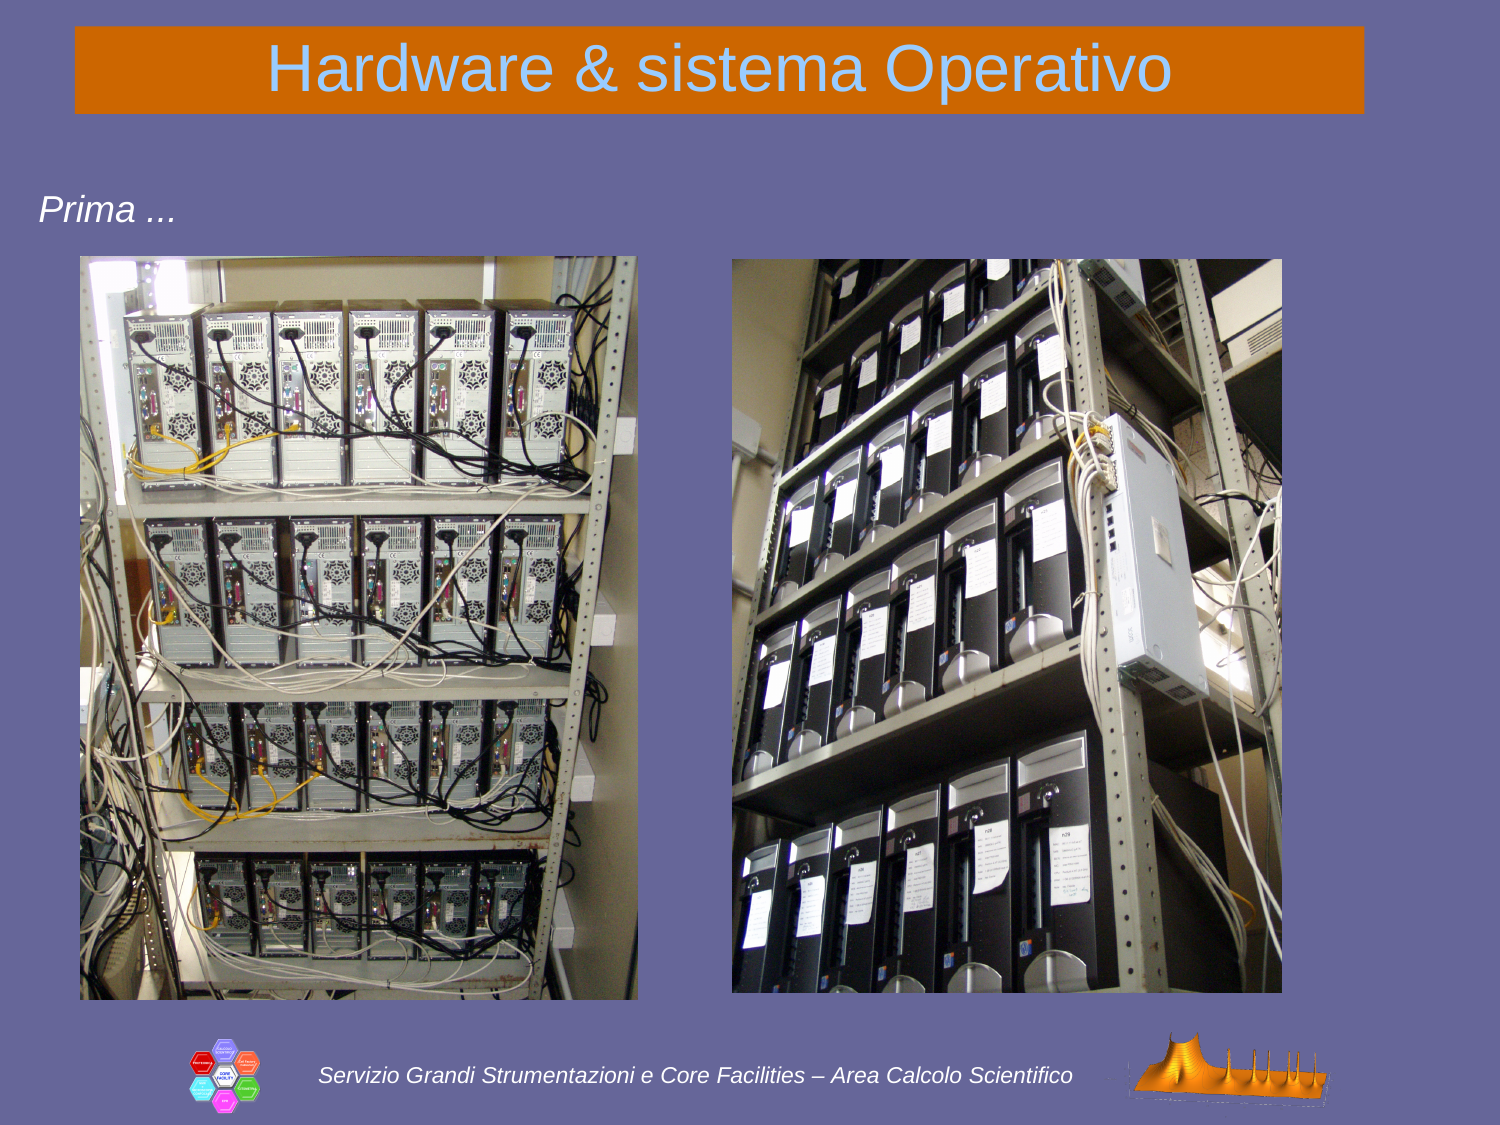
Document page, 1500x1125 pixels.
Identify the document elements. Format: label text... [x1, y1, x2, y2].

text_box Hardware & sistema Operativo [74, 26, 1365, 114]
picture [732, 259, 1282, 993]
text_box Prima ... [23, 177, 193, 237]
picture [80, 256, 638, 1001]
picture [1104, 1029, 1341, 1118]
picture [183, 1034, 266, 1118]
